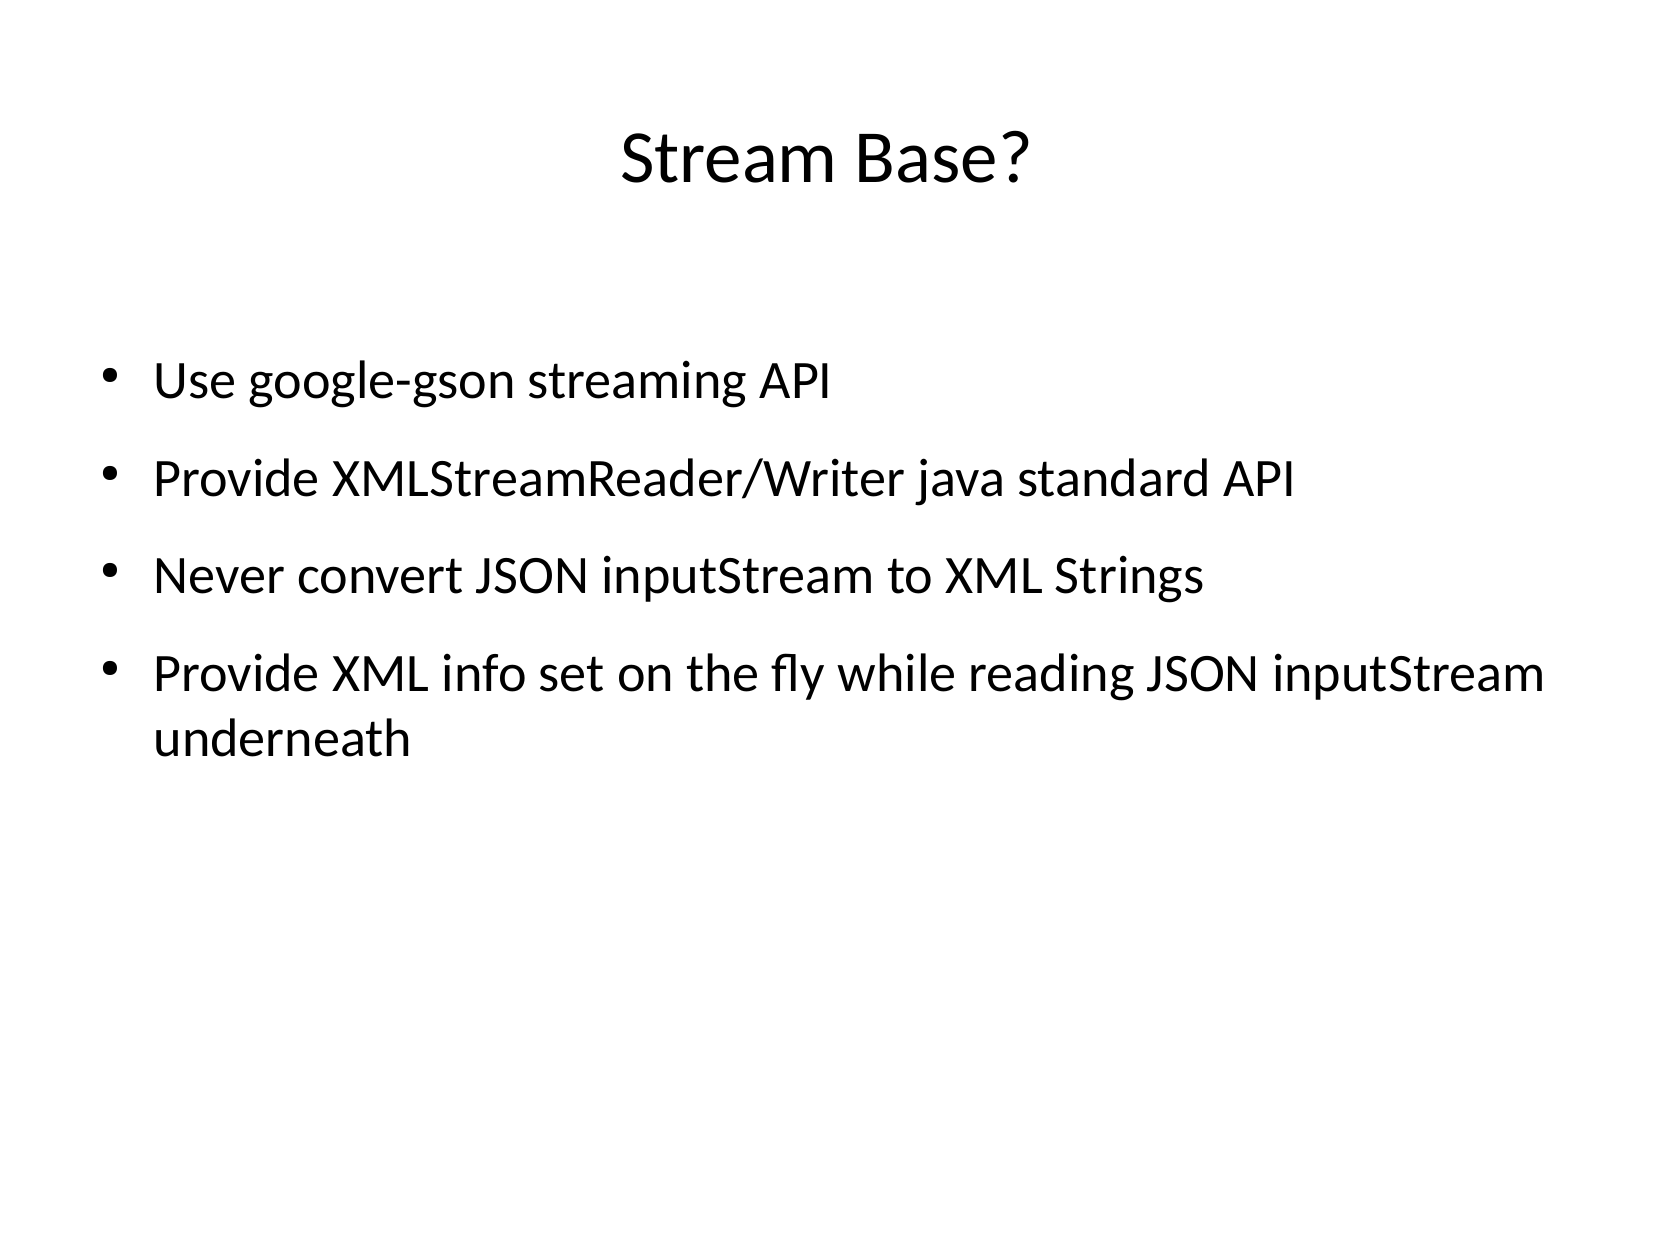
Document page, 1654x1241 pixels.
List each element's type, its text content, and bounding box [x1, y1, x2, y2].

title Stream Base? [82, 49, 1571, 257]
list Use google-gson streaming API Provide XMLStreamReader/Writer java standard API Never convert JSON inputStream to XML Strings Provide XML info set on the fly while reading JSON inputStream underneath [82, 344, 1571, 1163]
